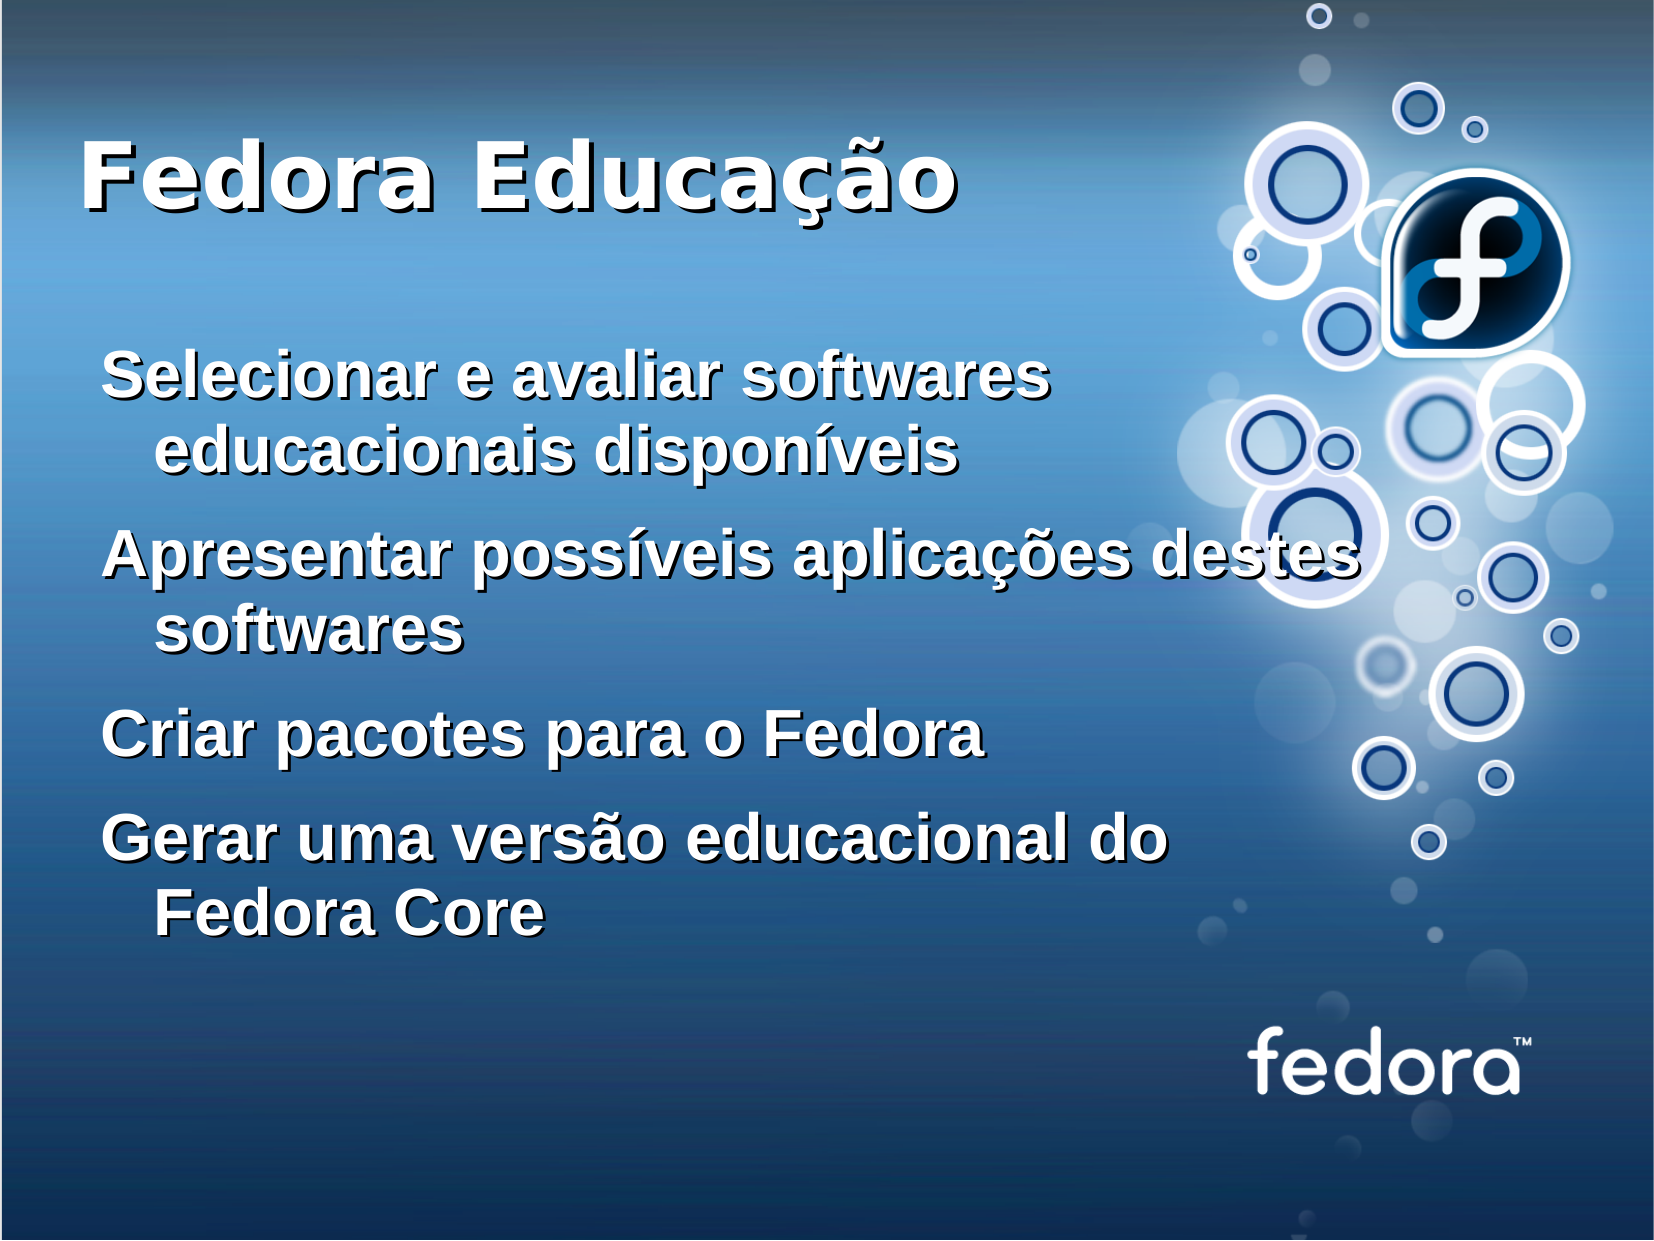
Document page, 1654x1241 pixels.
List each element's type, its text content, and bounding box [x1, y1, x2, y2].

list Selecionar e avaliar softwares educacionais disponíveis Apresentar possíveis aplicações destes softwares Criar pacotes para o Fedora Gerar uma versão educacional do Fedora Core [82, 337, 1388, 1156]
title Fedora Educação [76, 73, 1565, 281]
picture [1, 0, 1654, 1240]
